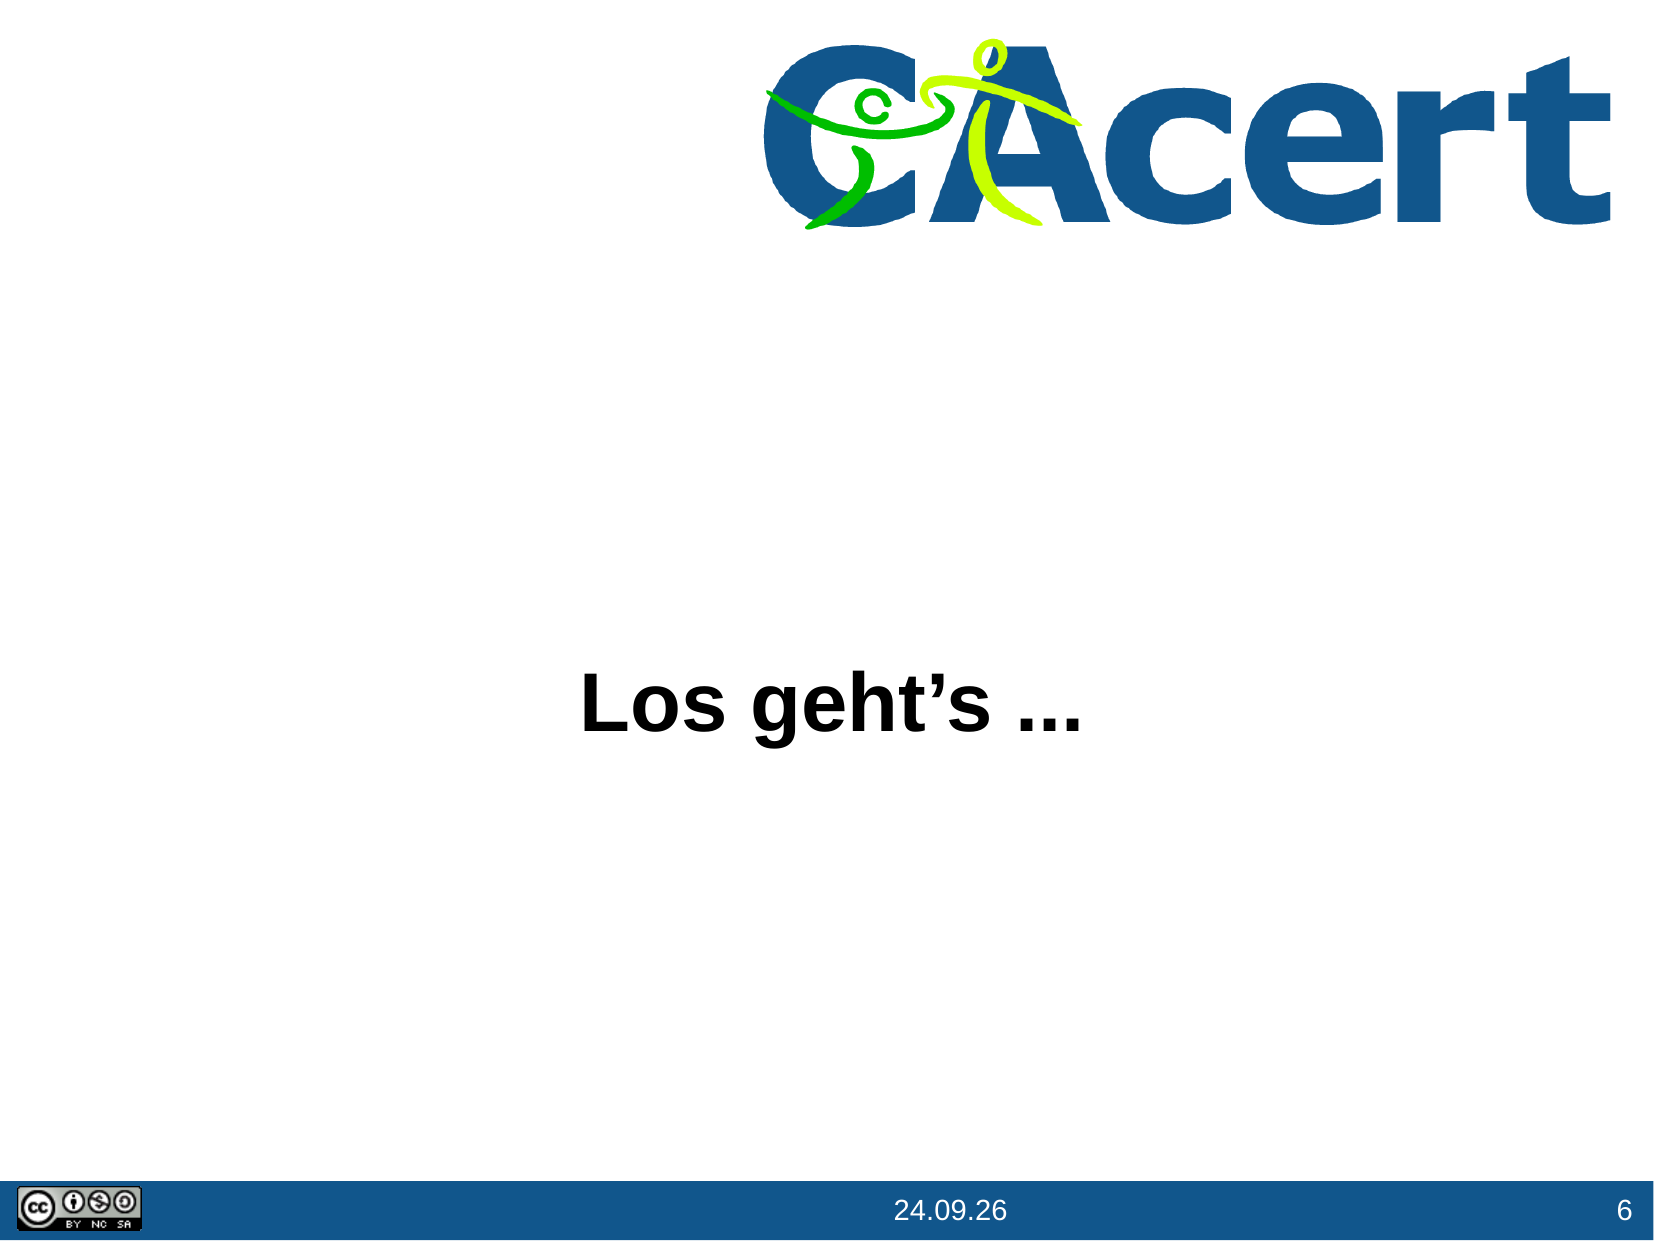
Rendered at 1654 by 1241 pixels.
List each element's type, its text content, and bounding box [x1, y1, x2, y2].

picture [761, 35, 1613, 231]
picture [17, 1186, 142, 1231]
title Los geht’s ... [88, 265, 1577, 1140]
